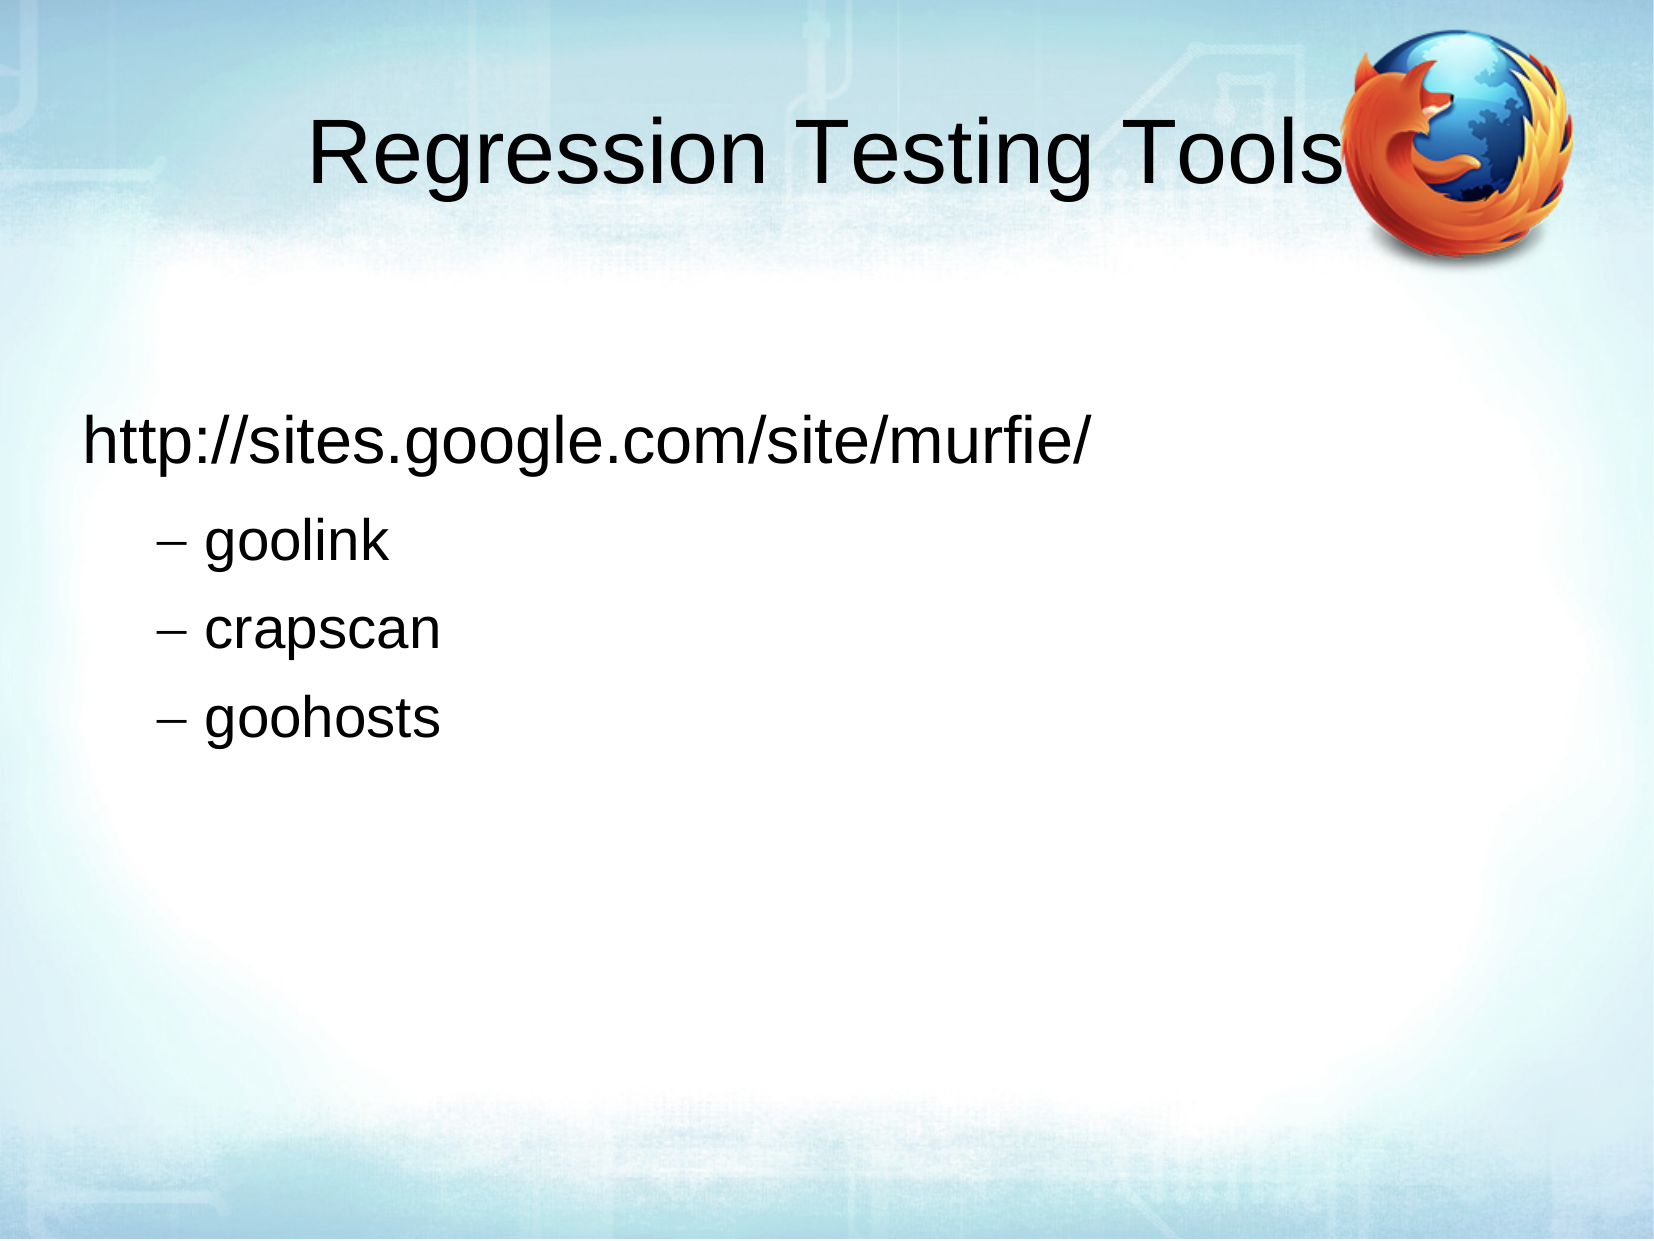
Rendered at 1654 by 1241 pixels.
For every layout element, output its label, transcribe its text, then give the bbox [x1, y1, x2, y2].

list http://sites.google.com/site/murfie/ goolink crapscan goohosts [82, 290, 1571, 1099]
picture [0, 0, 1654, 1239]
title Regression Testing Tools [82, 49, 1571, 257]
